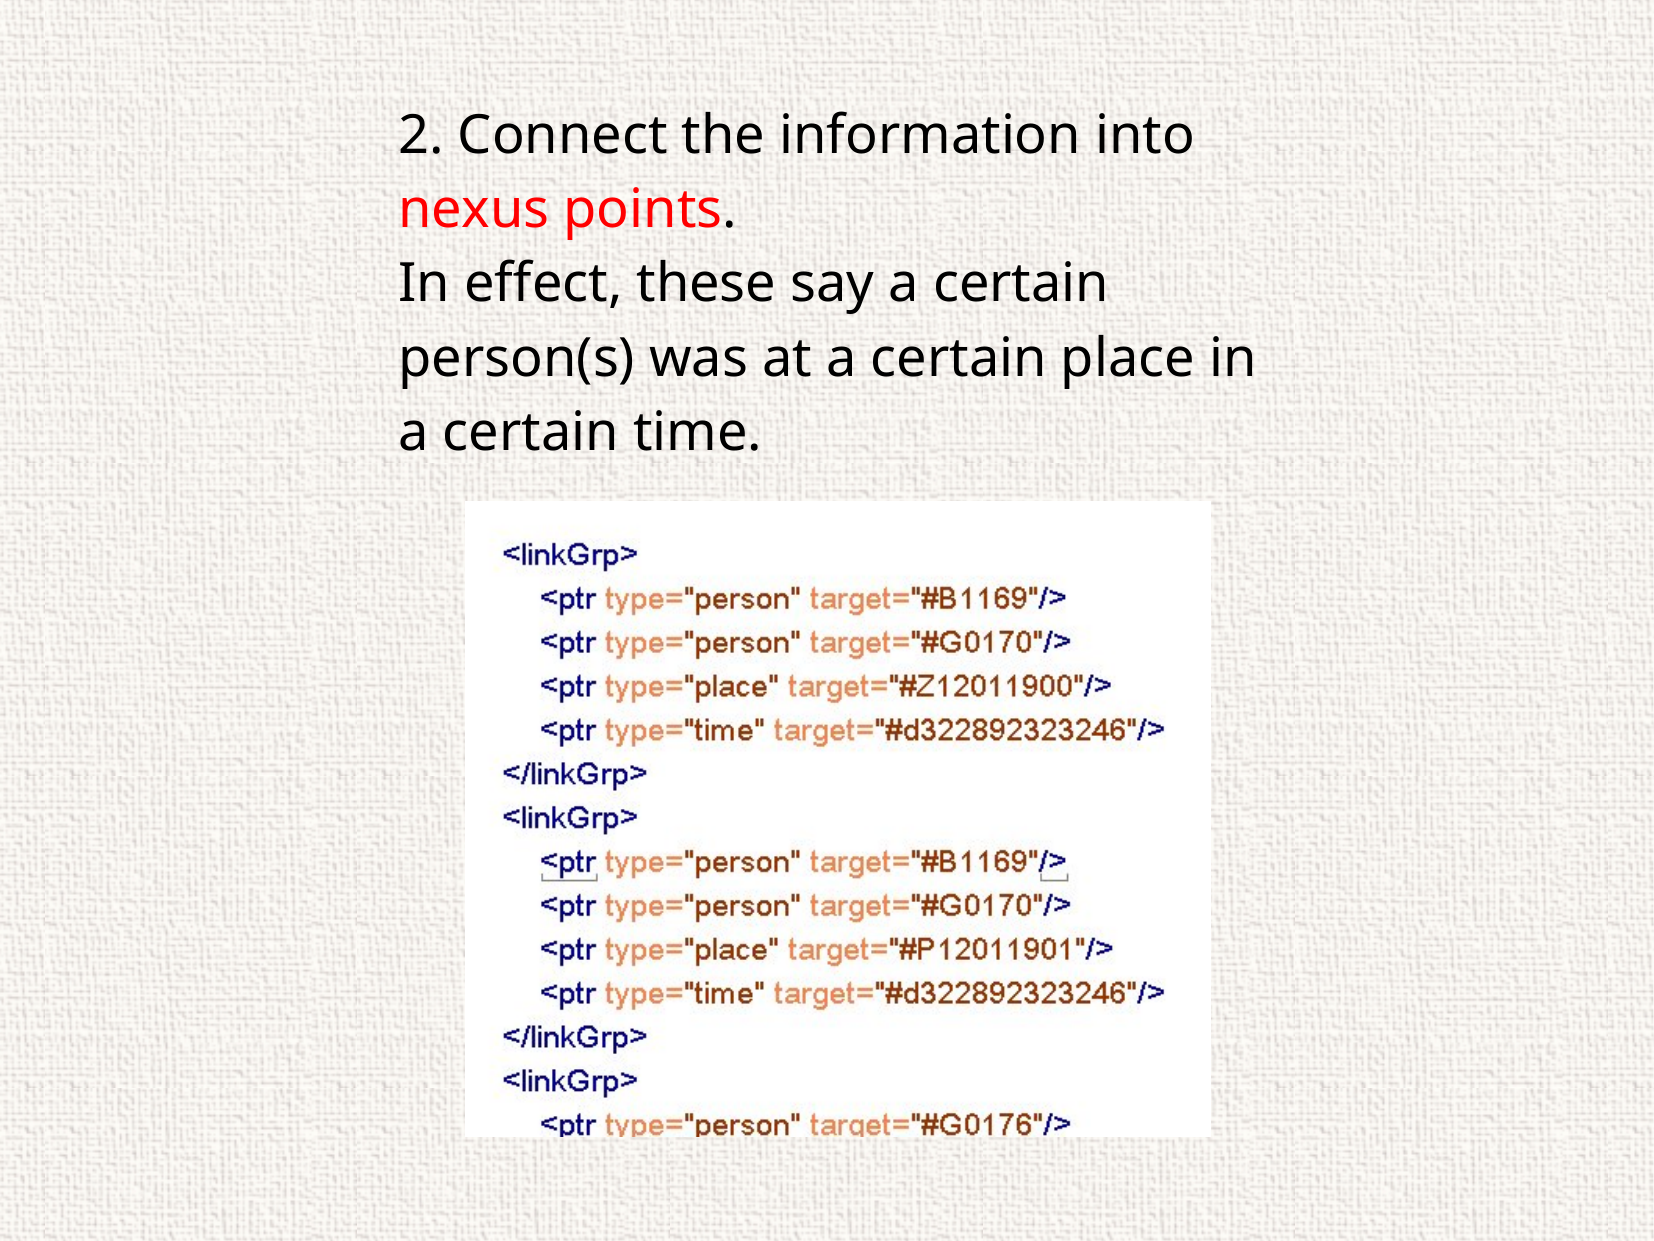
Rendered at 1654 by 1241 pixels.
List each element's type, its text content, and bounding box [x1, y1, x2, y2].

picture [0, 0, 1654, 1241]
text_box 2. Connect the information into nexus points. In effect, these say a certain person(s) was at a certain place in a certain time. [383, 88, 1300, 468]
